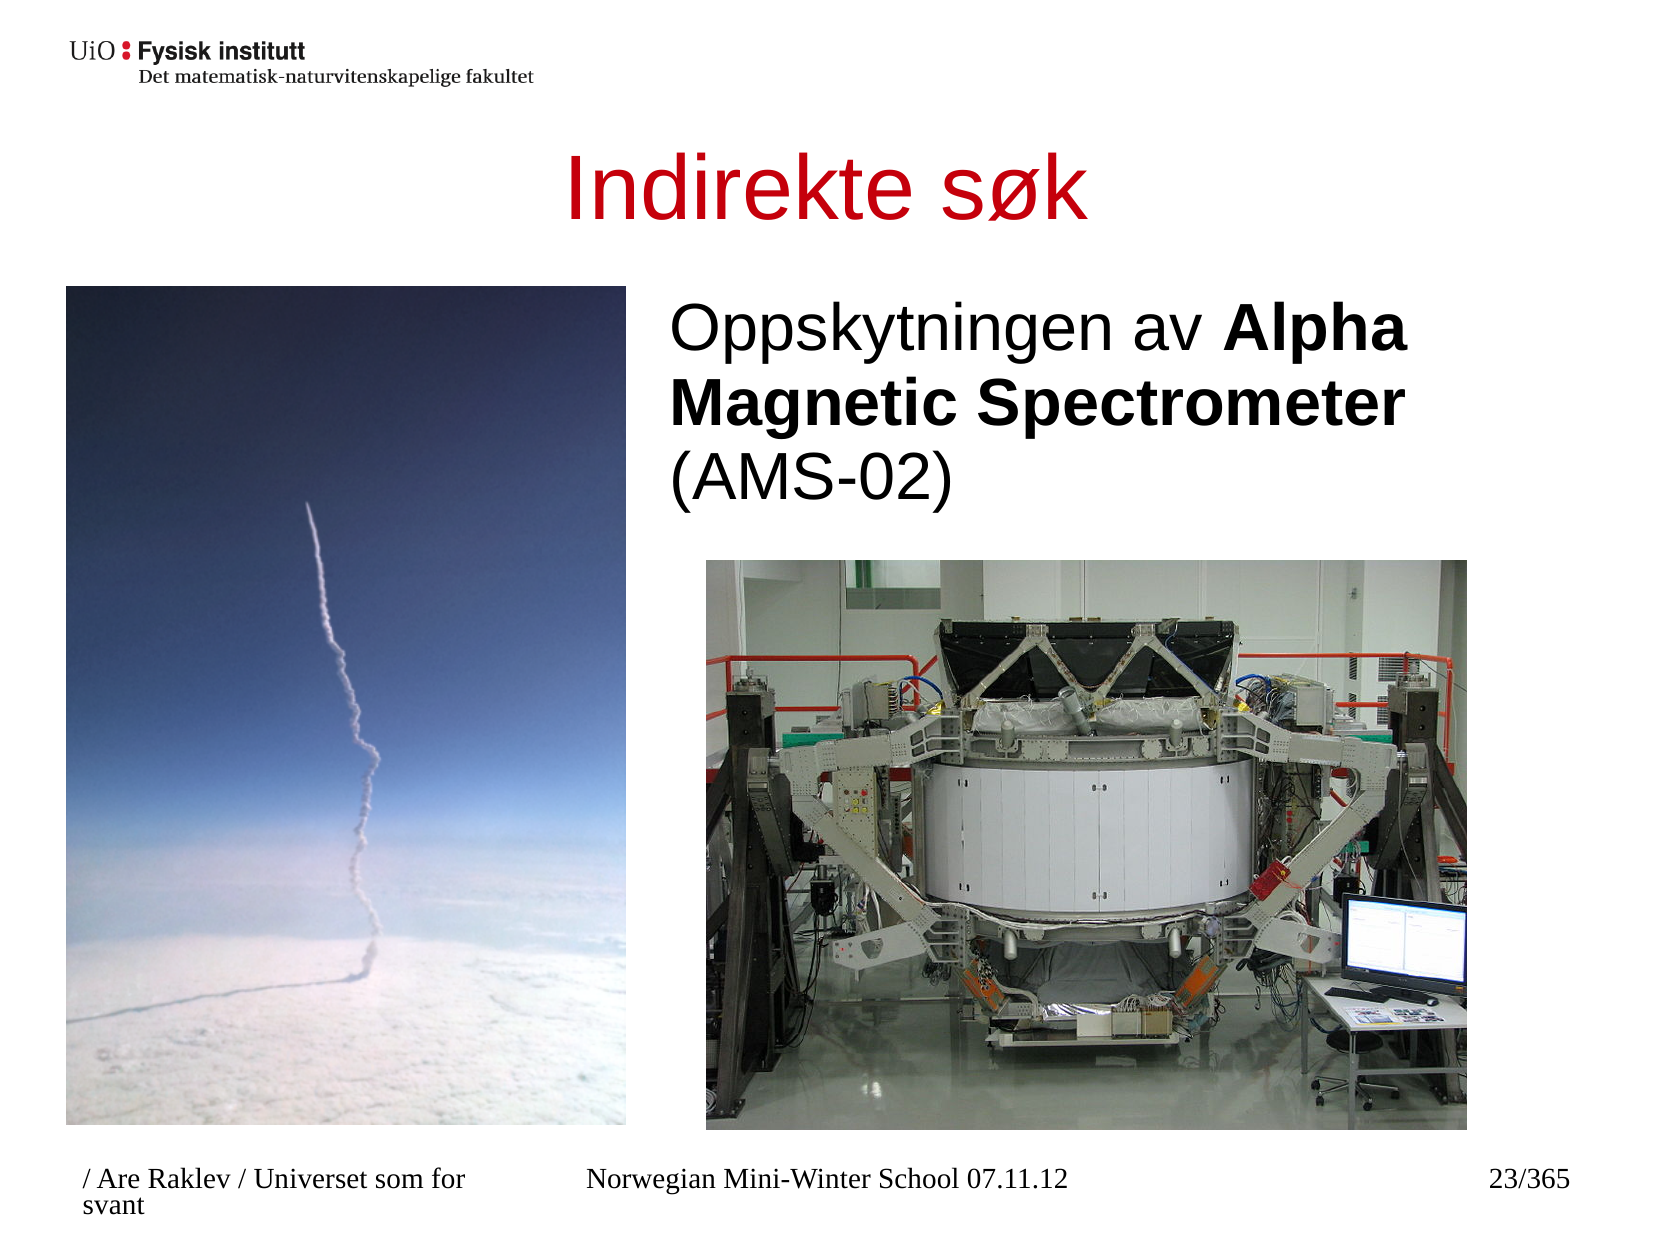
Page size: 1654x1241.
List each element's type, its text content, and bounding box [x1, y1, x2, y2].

picture [66, 286, 626, 1126]
title Indirekte søk [82, 92, 1571, 285]
text_box Oppskytningen av Alpha Magnetic Spectrometer (AMS-02) [655, 282, 1593, 521]
picture [706, 560, 1467, 1131]
picture [68, 37, 537, 89]
